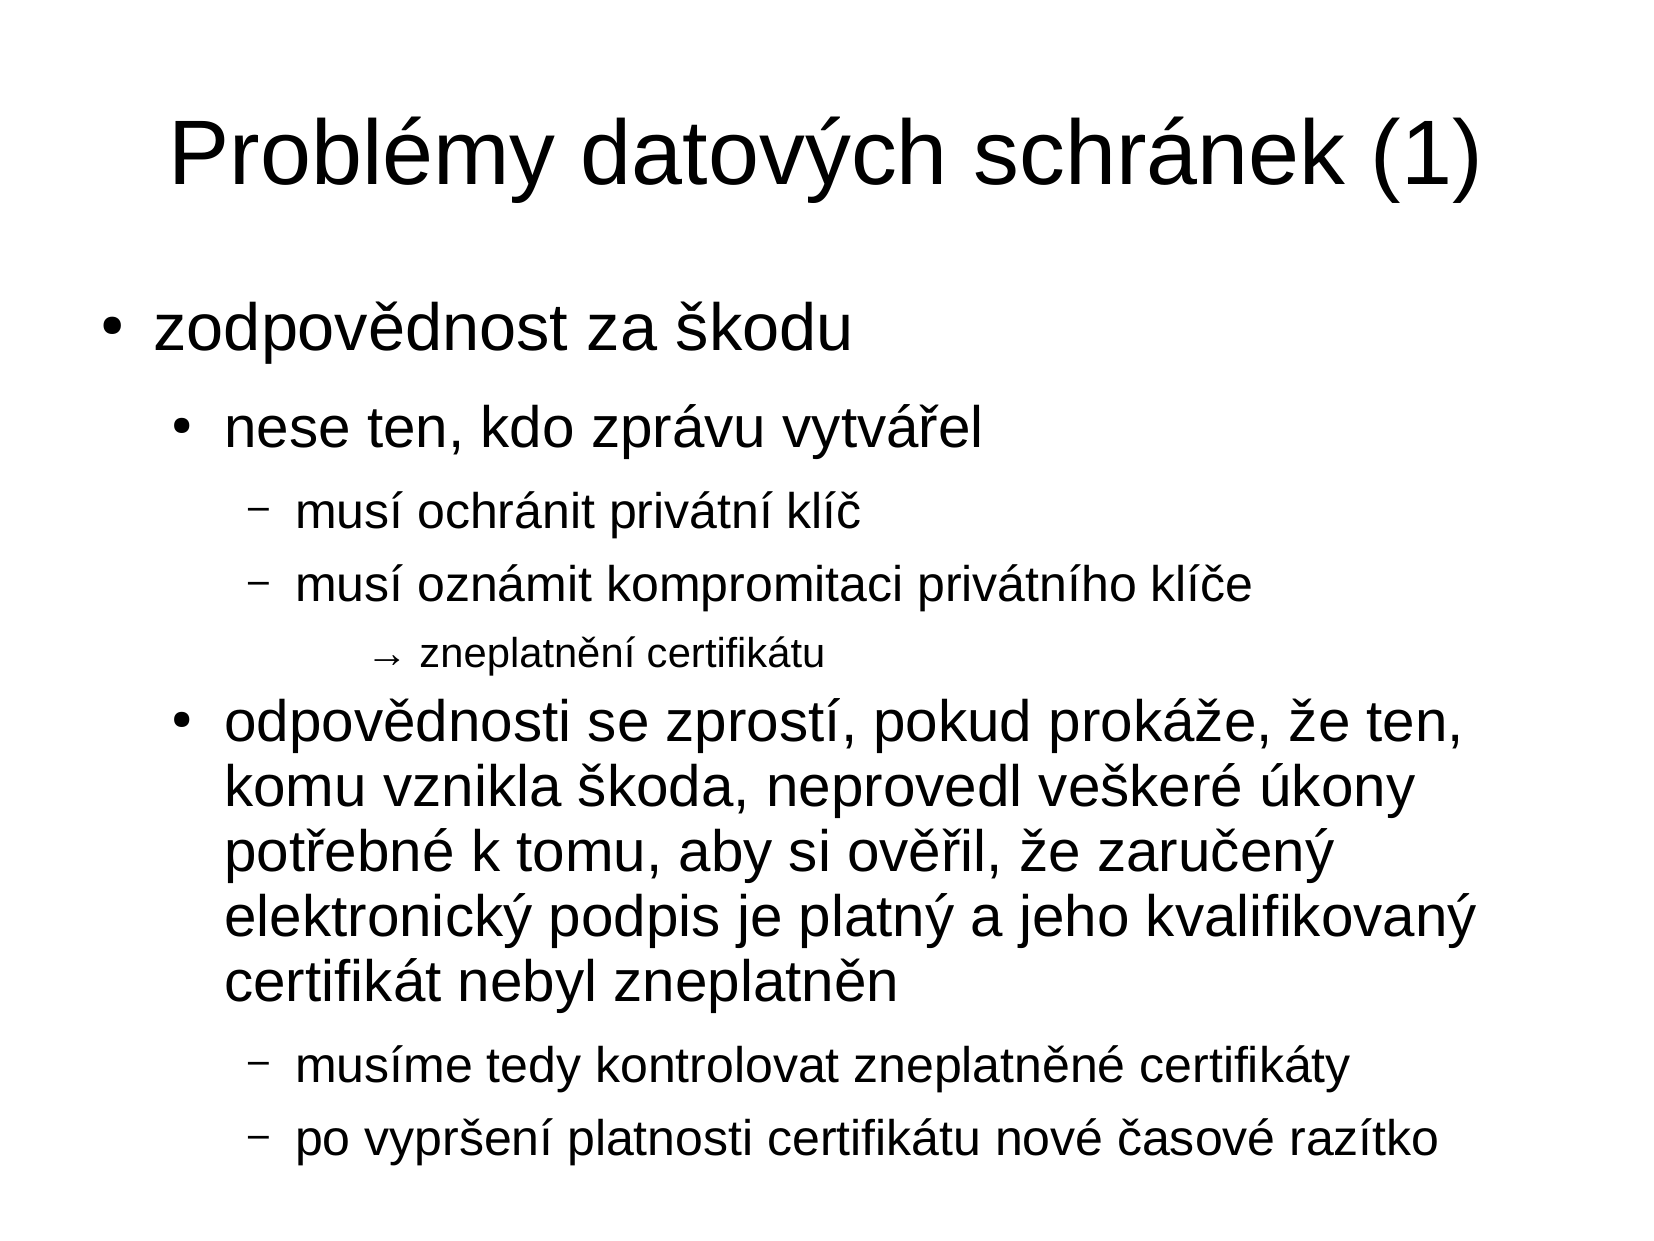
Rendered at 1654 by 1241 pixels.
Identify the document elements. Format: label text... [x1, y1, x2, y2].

list zodpovědnost za škodu nese ten, kdo zprávu vytvářel musí ochránit privátní klíč musí oznámit kompromitaci privátního klíče → zneplatnění certifikátu odpovědnosti se zprostí, pokud prokáže, že ten, komu vznikla škoda, neprovedl veškeré úkony potřebné k tomu, aby si ověřil, že zaručený elektronický podpis je platný a jeho kvalifikovaný certifikát nebyl zneplatněn musíme tedy kontrolovat zneplatněné certifikáty po vypršení platnosti certifikátu nové časové razítko [82, 290, 1538, 1167]
title Problémy datových schránek (1) [82, 49, 1571, 257]
